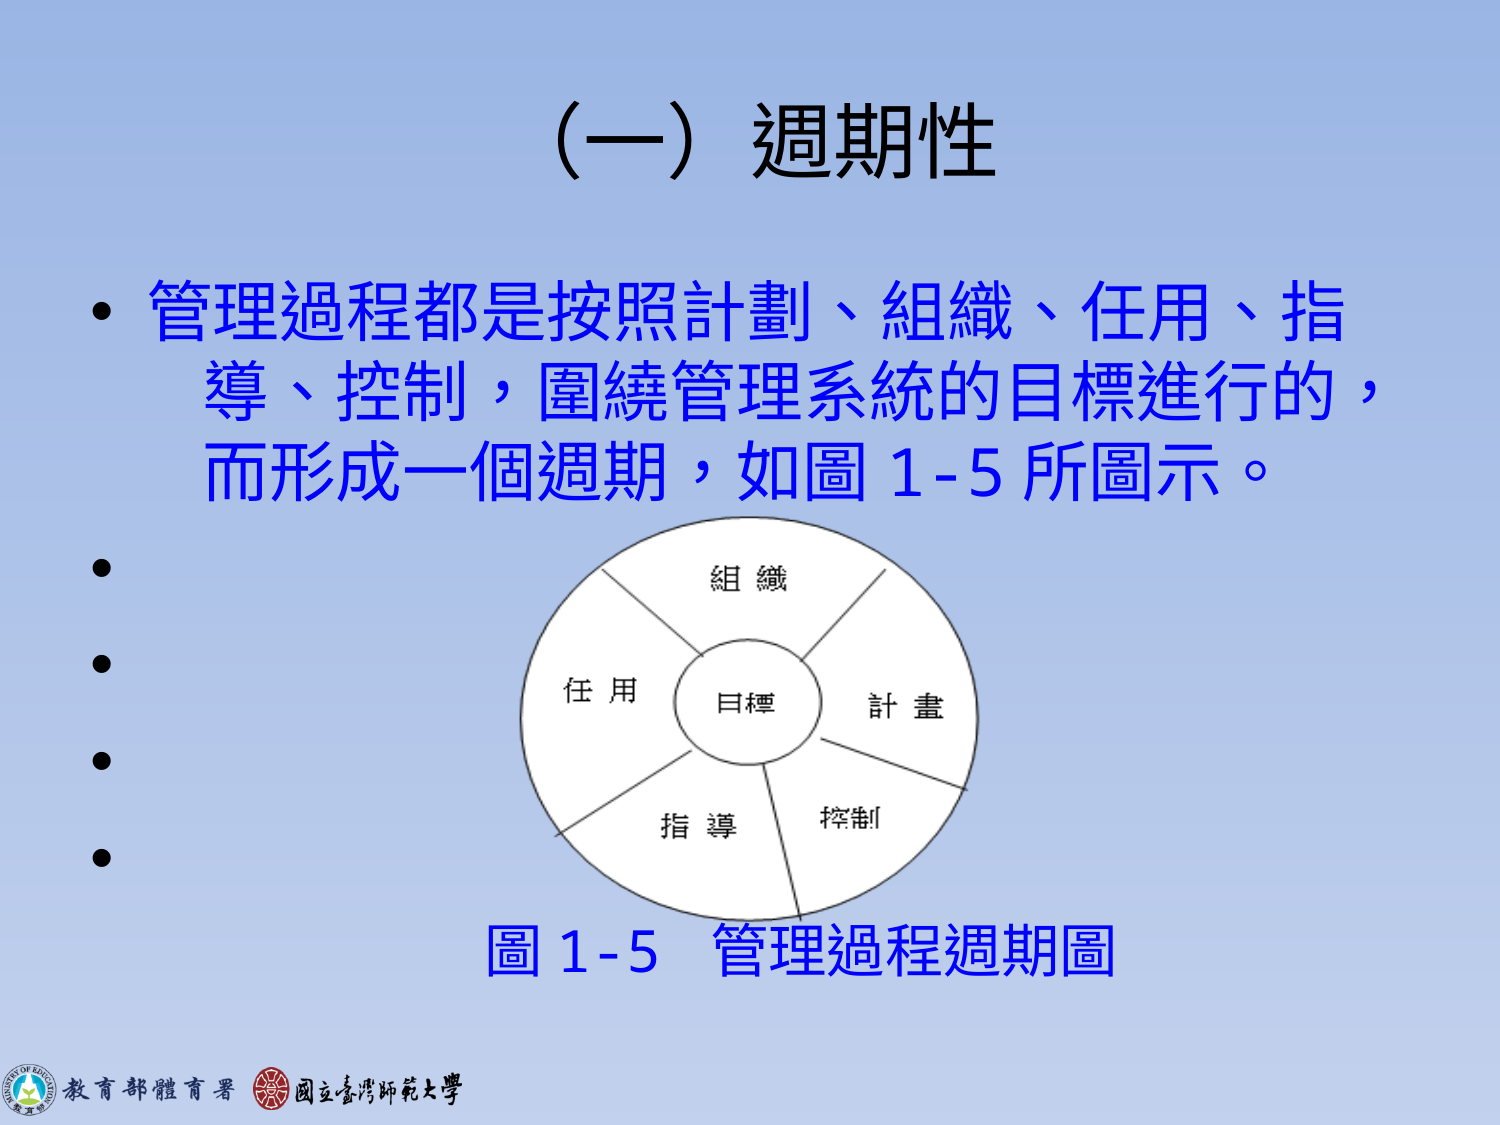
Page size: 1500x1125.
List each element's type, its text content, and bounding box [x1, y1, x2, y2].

title （一）週期性 [75, 45, 1426, 233]
list 管理過程都是按照計劃、組織、任用、指導、控制，圍繞管理系統的目標進行的，而形成一個週期，如圖1-5所圖示。 圖1-5 管理過程週期圖 [75, 262, 1426, 1005]
picture [518, 515, 982, 924]
